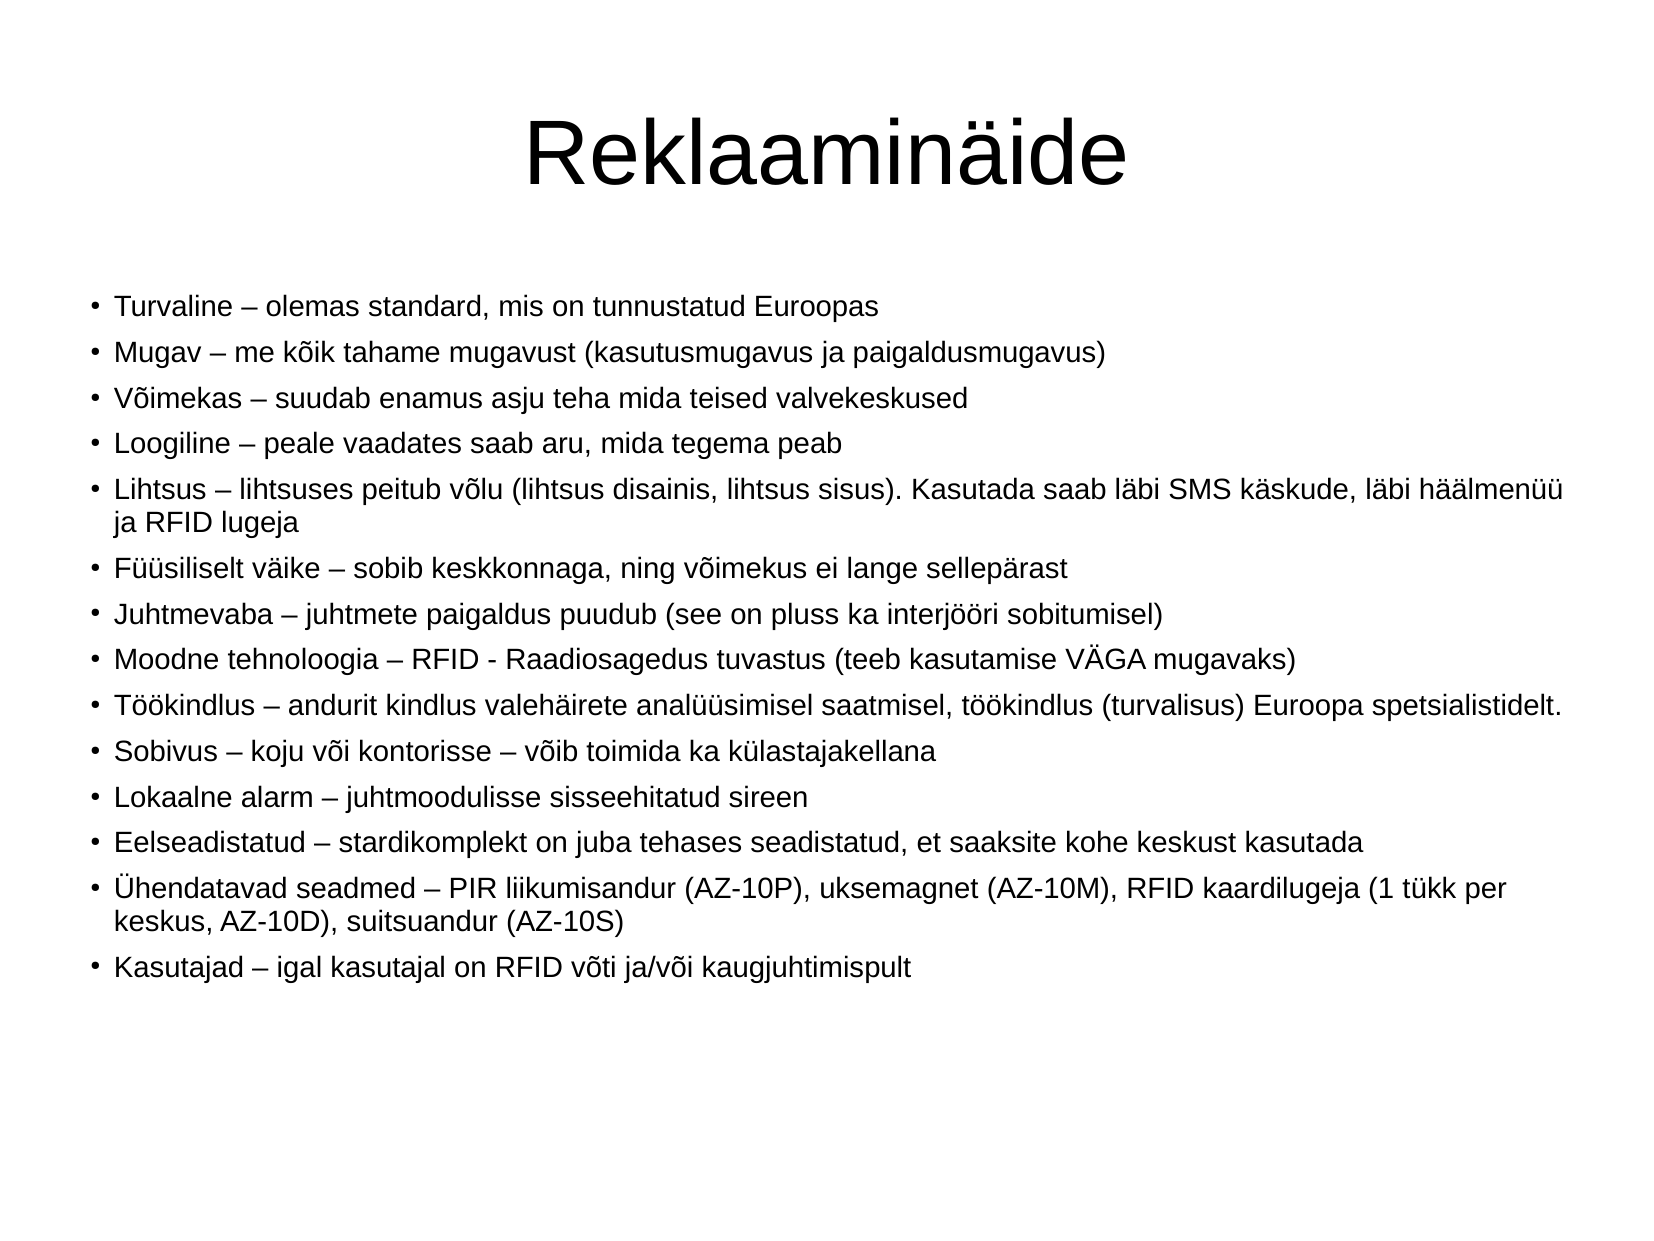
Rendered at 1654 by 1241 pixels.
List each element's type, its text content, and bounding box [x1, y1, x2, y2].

list Turvaline – olemas standard, mis on tunnustatud Euroopas Mugav – me kõik tahame mugavust (kasutusmugavus ja paigaldusmugavus) Võimekas – suudab enamus asju teha mida teised valvekeskused Loogiline – peale vaadates saab aru, mida tegema peab Lihtsus – lihtsuses peitub võlu (lihtsus disainis, lihtsus sisus). Kasutada saab läbi SMS käskude, läbi häälmenüü ja RFID lugeja Füüsiliselt väike – sobib keskkonnaga, ning võimekus ei lange sellepärast Juhtmevaba – juhtmete paigaldus puudub (see on pluss ka interjööri sobitumisel) Moodne tehnoloogia – RFID - Raadiosagedus tuvastus (teeb kasutamise VÄGA mugavaks) Töökindlus – andurit kindlus valehäirete analüüsimisel saatmisel, töökindlus (turvalisus) Euroopa spetsialistidelt. Sobivus – koju või kontorisse – võib toimida ka külastajakellana Lokaalne alarm – juhtmoodulisse sisseehitatud sireen Eelseadistatud – stardikomplekt on juba tehases seadistatud, et saaksite kohe keskust kasutada Ühendatavad seadmed – PIR liikumisandur (AZ-10P), uksemagnet (AZ-10M), RFID kaardilugeja (1 tükk per keskus, AZ-10D), suitsuandur (AZ-10S) Kasutajad – igal kasutajal on RFID võti ja/või kaugjuhtimispult [82, 290, 1571, 1010]
title Reklaaminäide [82, 49, 1571, 257]
